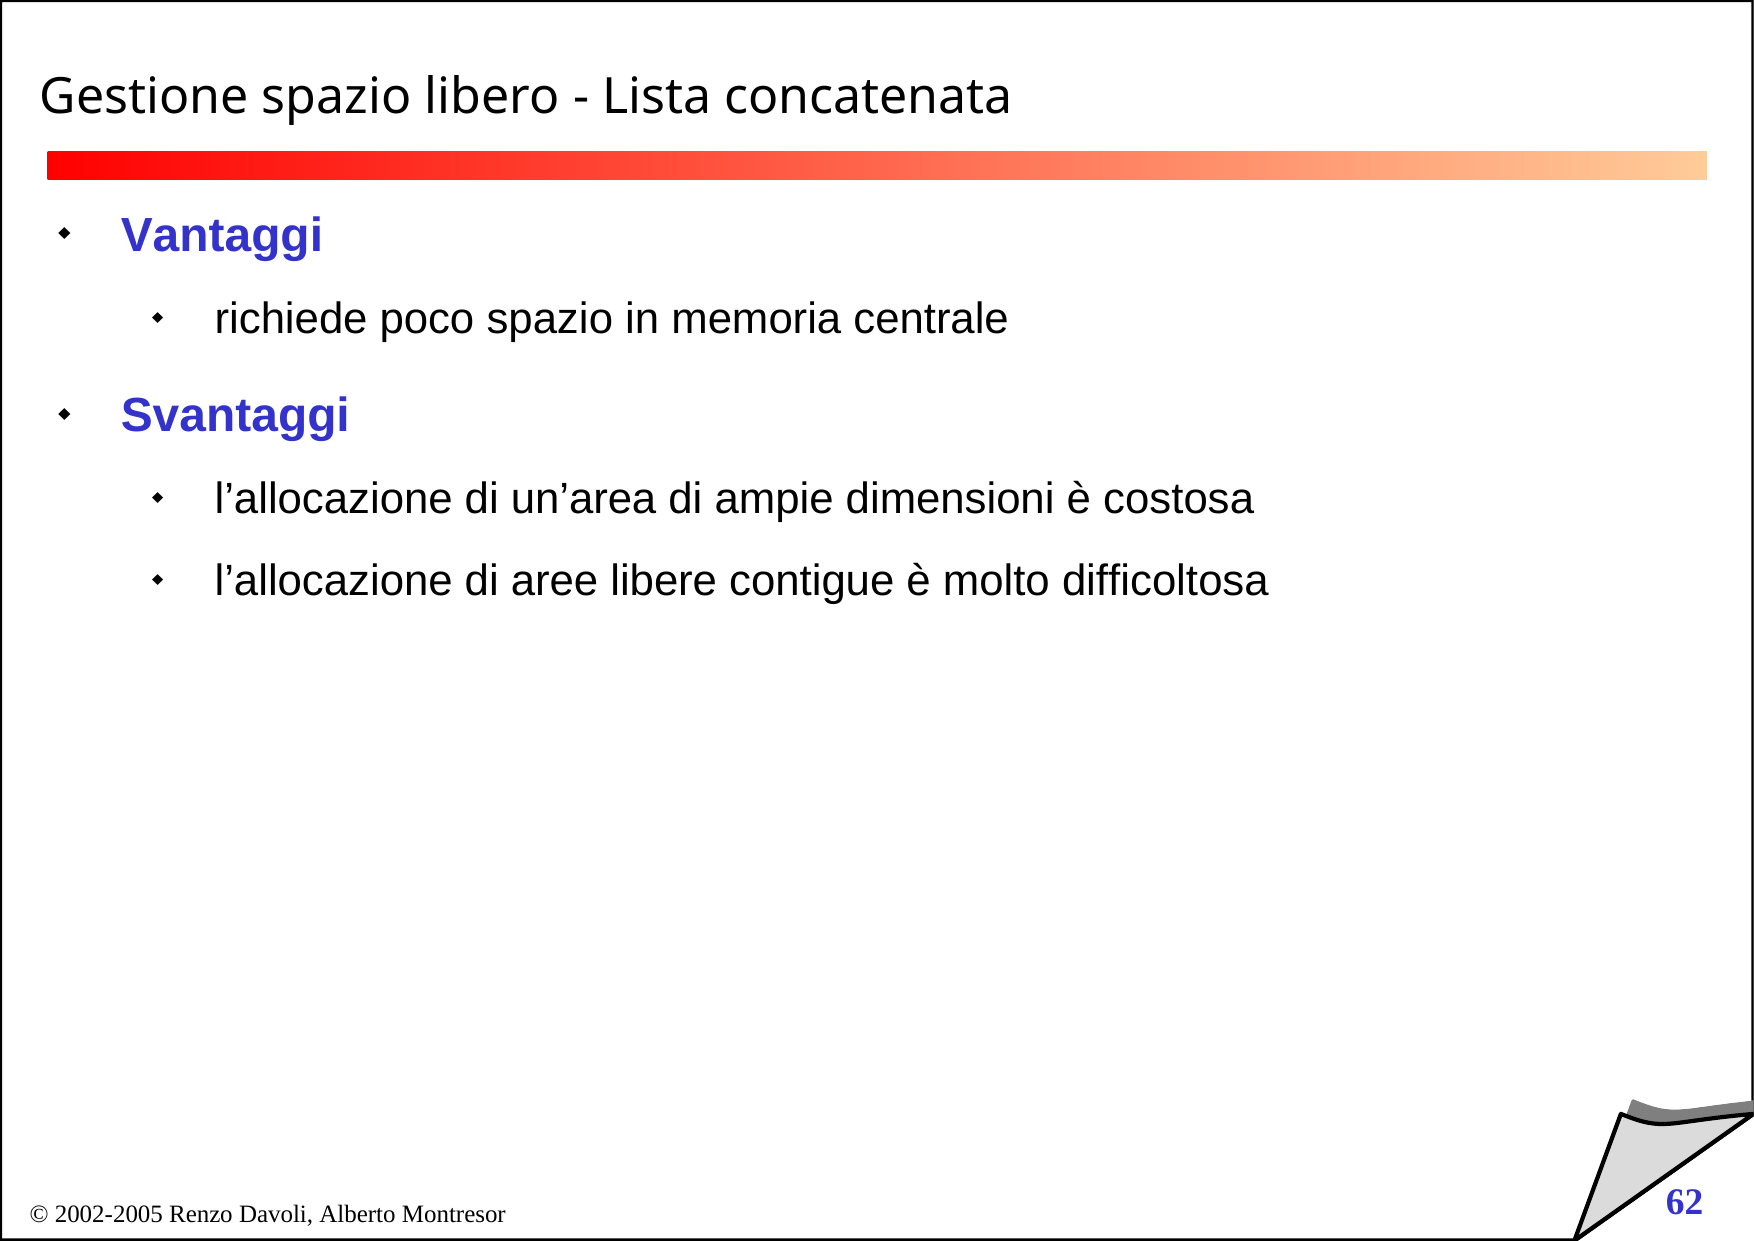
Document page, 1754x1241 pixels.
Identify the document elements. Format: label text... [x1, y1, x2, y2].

list Vantaggi richiede poco spazio in memoria centrale Svantaggi l’allocazione di un’area di ampie dimensioni è costosa l’allocazione di aree libere contigue è molto difficoltosa [58, 206, 1695, 815]
text_box 9 [1469, 152, 1474, 179]
title Gestione spazio libero - Lista concatenata [40, 49, 1713, 144]
